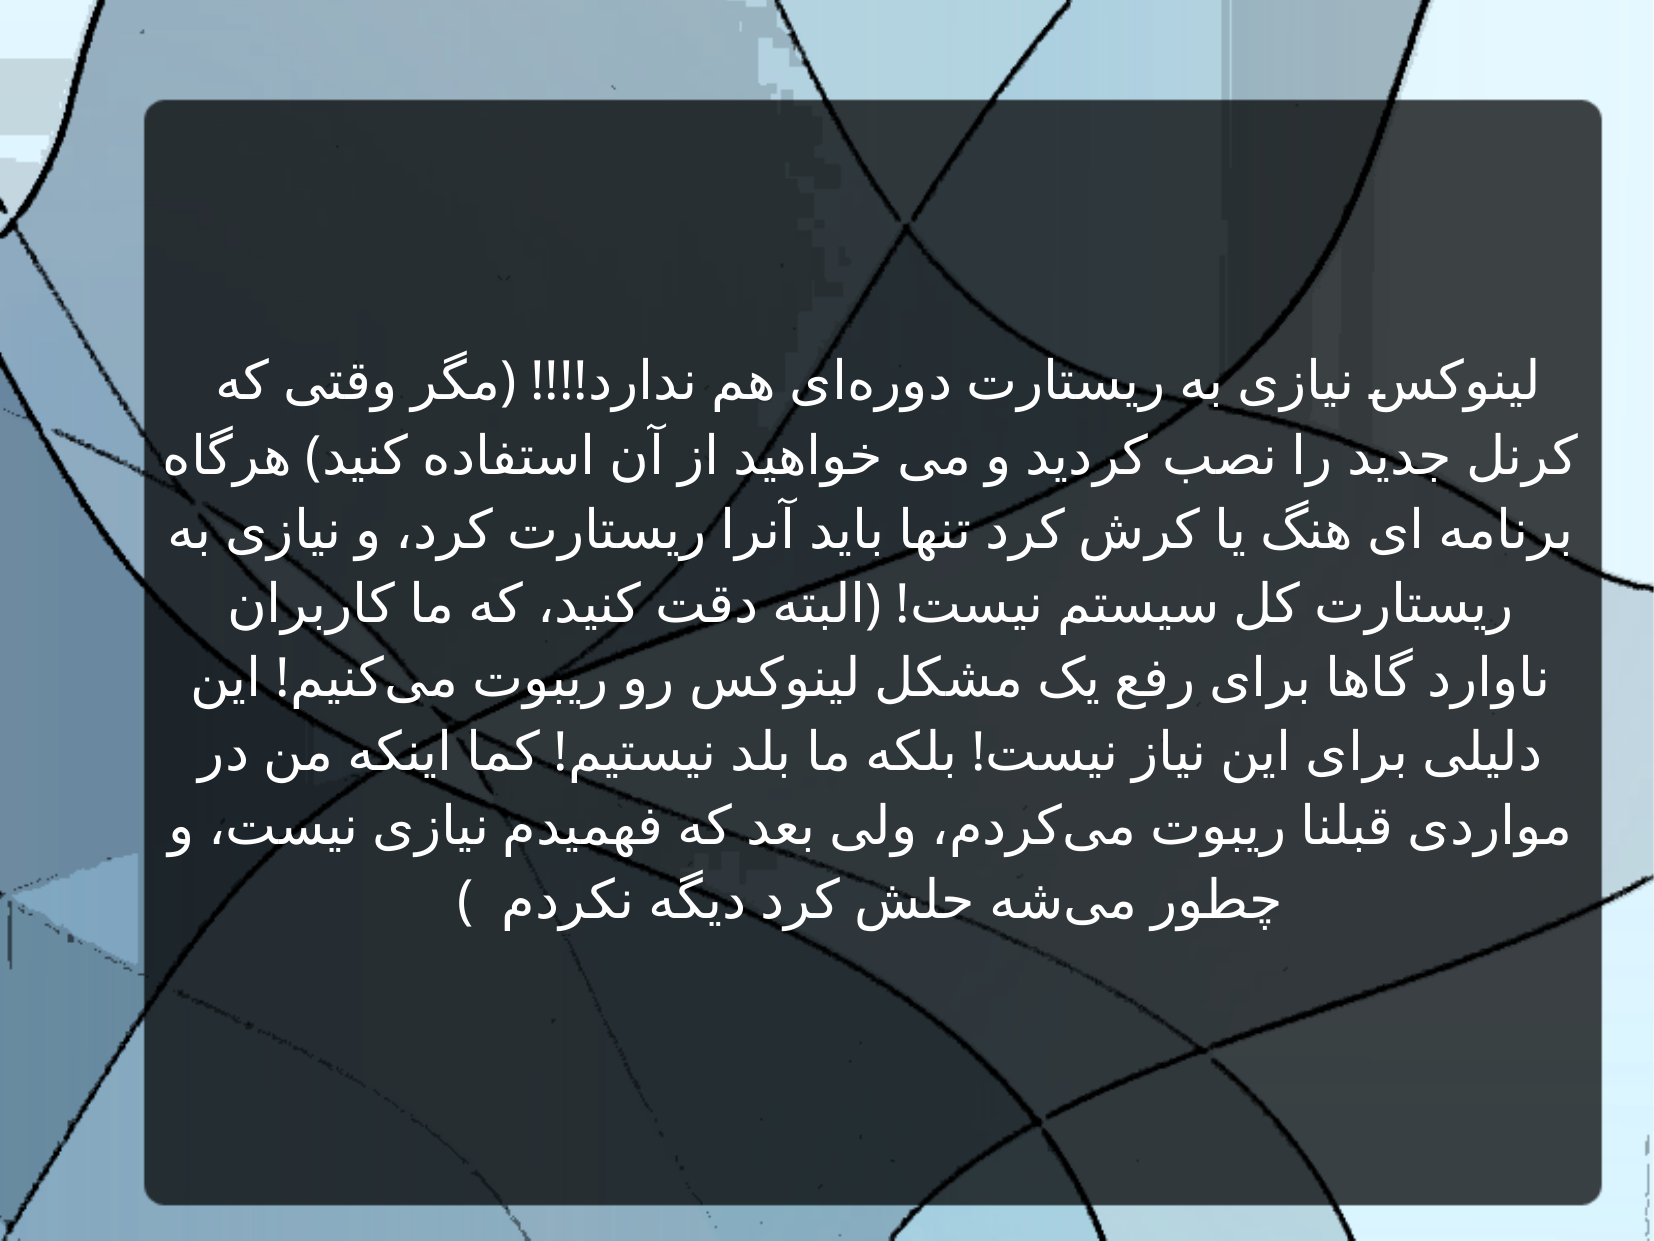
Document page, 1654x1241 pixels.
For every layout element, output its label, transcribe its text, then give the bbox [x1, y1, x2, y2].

subtitle لینوکس نیازی به ریستارت دوره‌ای هم ندارد!!!! (مگر وقتی که کرنل جدید را نصب کردید و می خواهید از آن استفاده کنید) هرگاه برنامه ای هنگ یا کرش کرد تنها باید آنرا ریستارت کرد، و نیازی به ریستارت کل سیستم نیست! (البته دقت کنید، که ما کاربران ناوارد گاها برای رفع یک مشکل لینوکس رو ریبوت می‌کنیم! این دلیلی برای این نیاز نیست! بلکه ما بلد نیستیم! کما اینکه من در مواردی قبلنا ریبوت می‌کردم، ولی بعد که فهمیدم نیازی نیست، و چطور می‌شه حلش کرد دیگه نکردم ) [159, 115, 1583, 1161]
picture [0, 0, 1654, 1241]
